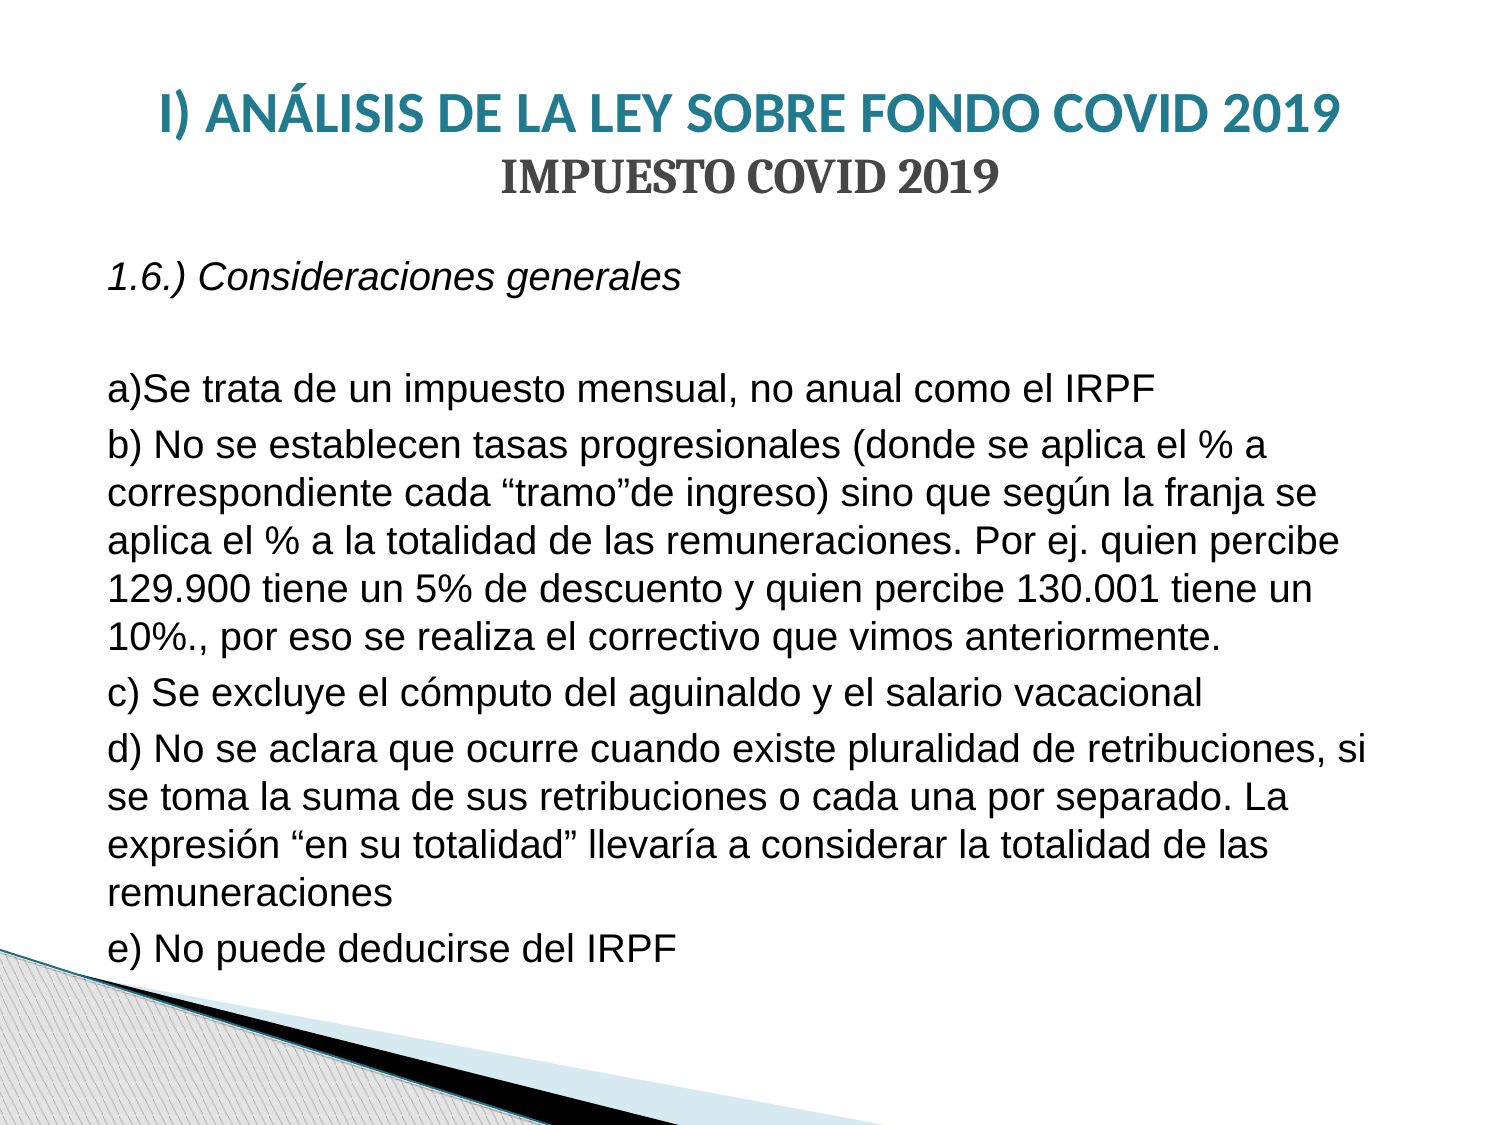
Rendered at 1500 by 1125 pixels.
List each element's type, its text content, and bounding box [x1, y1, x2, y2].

title I) ANÁLISIS DE LA LEY SOBRE FONDO COVID 2019 IMPUESTO COVID 2019 [75, 45, 1425, 233]
list 1.6.) Consideraciones generales a)Se trata de un impuesto mensual, no anual como el IRPF b) No se establecen tasas progresionales (donde se aplica el % a correspondiente cada “tramo”de ingreso) sino que según la franja se aplica el % a la totalidad de las remuneraciones. Por ej. quien percibe 129.900 tiene un 5% de descuento y quien percibe 130.001 tiene un 10%., por eso se realiza el correctivo que vimos anteriormente. c) Se excluye el cómputo del aguinaldo y el salario vacacional d) No se aclara que ocurre cuando existe pluralidad de retribuciones, si se toma la suma de sus retribuciones o cada una por separado. La expresión “en su totalidad” llevaría a considerar la totalidad de las remuneraciones e) No puede deducirse del IRPF [75, 243, 1425, 986]
